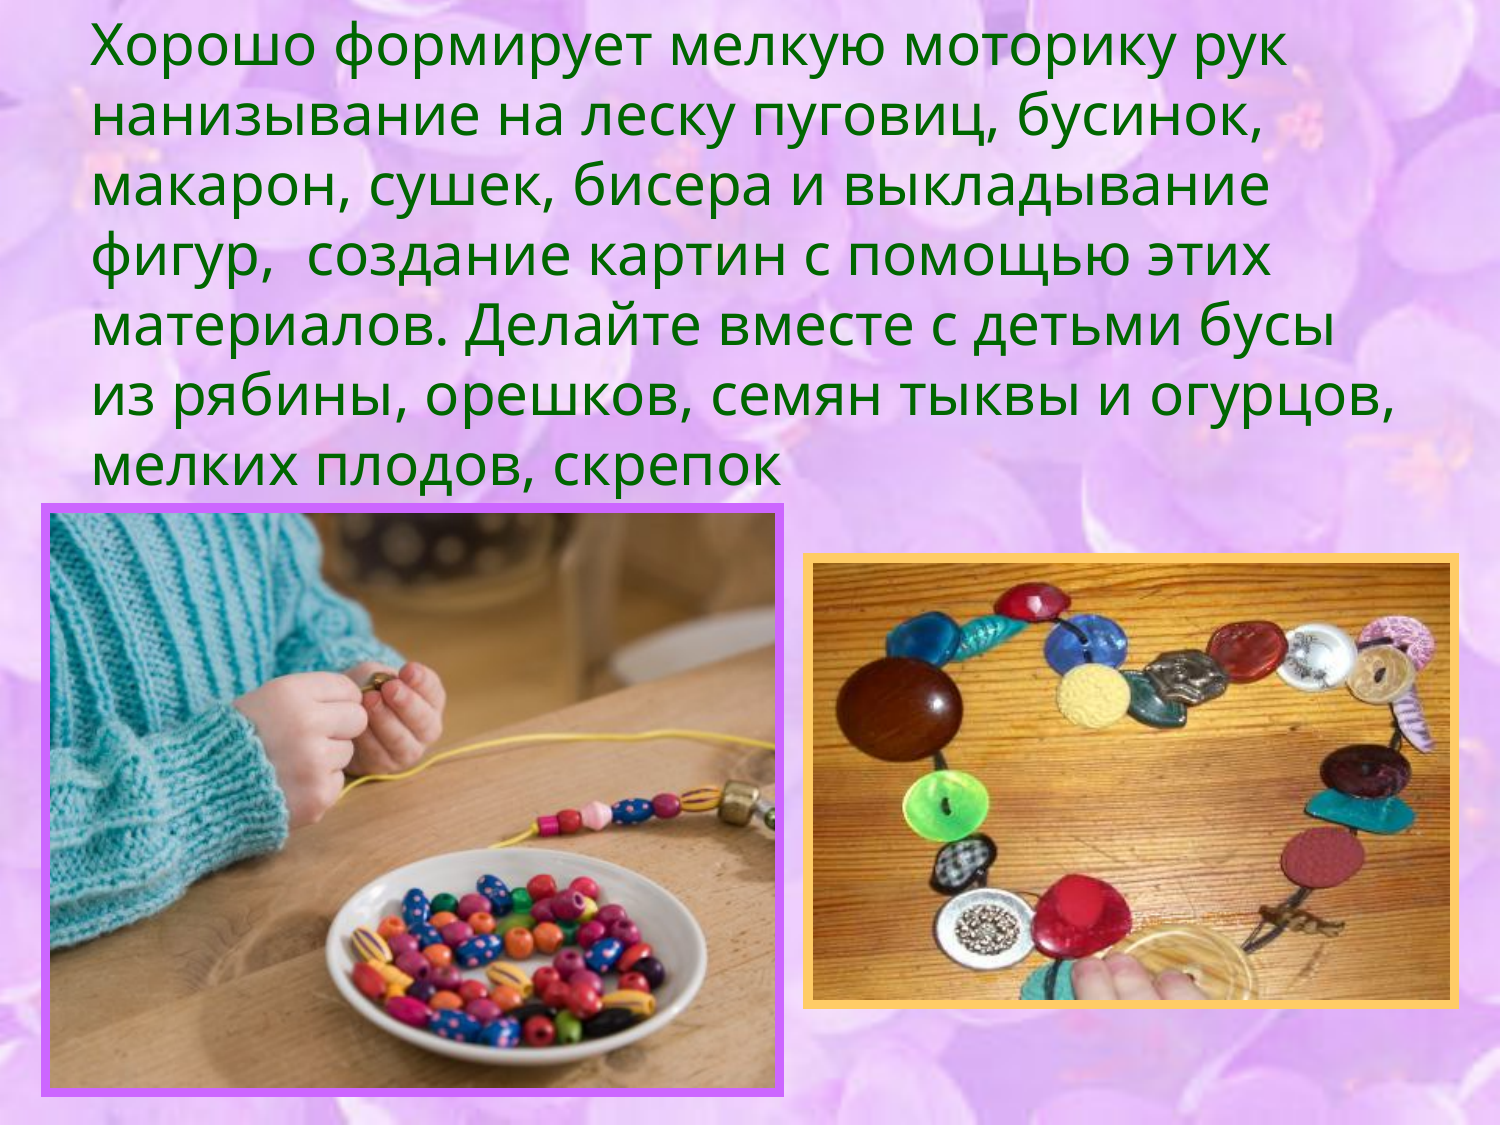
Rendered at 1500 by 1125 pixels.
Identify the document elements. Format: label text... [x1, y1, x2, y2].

text_box Хорошо формирует мелкую моторику рук нанизывание на леску пуговиц, бусинок, макарон, сушек, бисера и выкладывание фигур, создание картин с помощью этих материалов. Делайте вместе с детьми бусы из рябины, орешков, семян тыквы и огурцов, мелких плодов, скрепок [75, 0, 1426, 506]
picture [812, 562, 1450, 1000]
picture [50, 512, 776, 1088]
